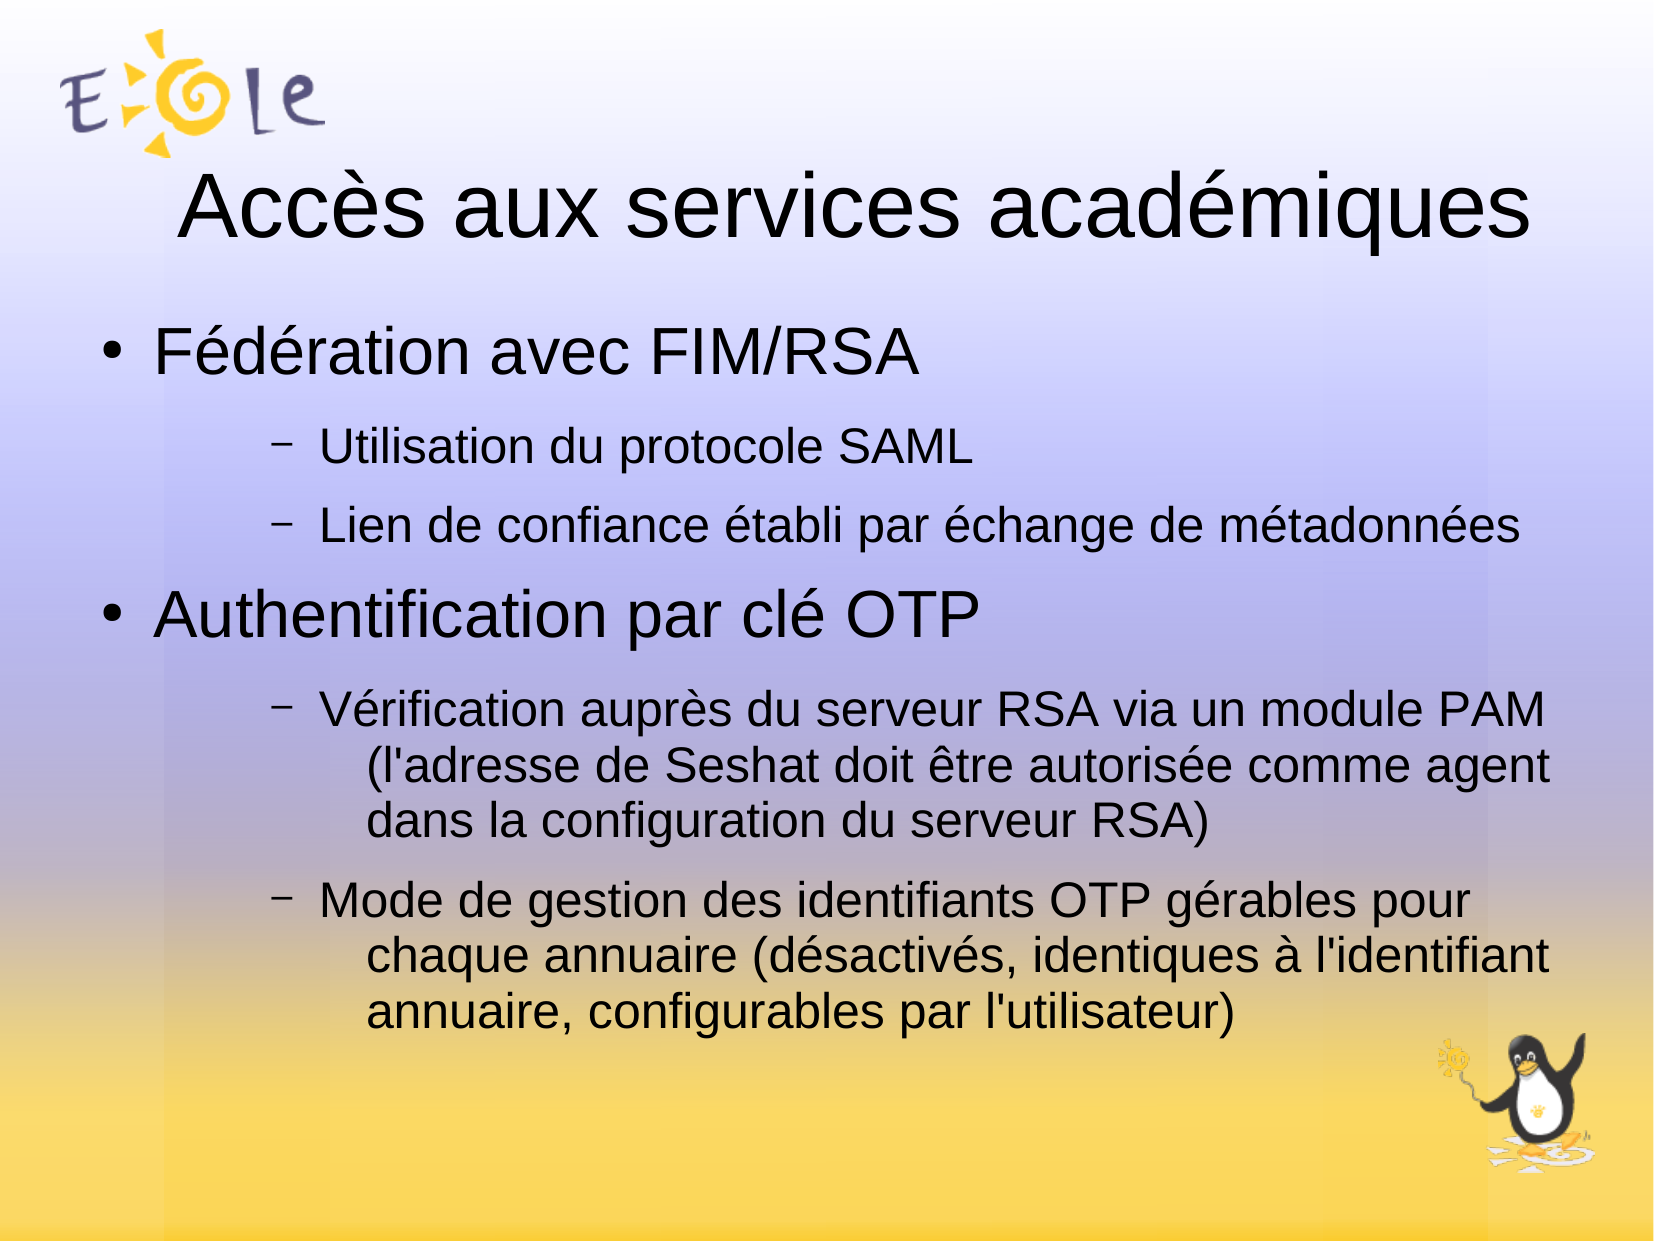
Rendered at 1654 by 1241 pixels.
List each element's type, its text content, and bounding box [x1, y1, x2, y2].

picture [0, 0, 1654, 1241]
title Accès aux services académiques [112, 109, 1601, 303]
list Fédération avec FIM/RSA Utilisation du protocole SAML Lien de confiance établi par échange de métadonnées Authentification par clé OTP Vérification auprès du serveur RSA via un module PAM (l'adresse de Seshat doit être autorisée comme agent dans la configuration du serveur RSA) Mode de gestion des identifiants OTP gérables pour chaque annuaire (désactivés, identiques à l'identifiant annuaire, configurables par l'utilisateur) [82, 313, 1571, 1118]
